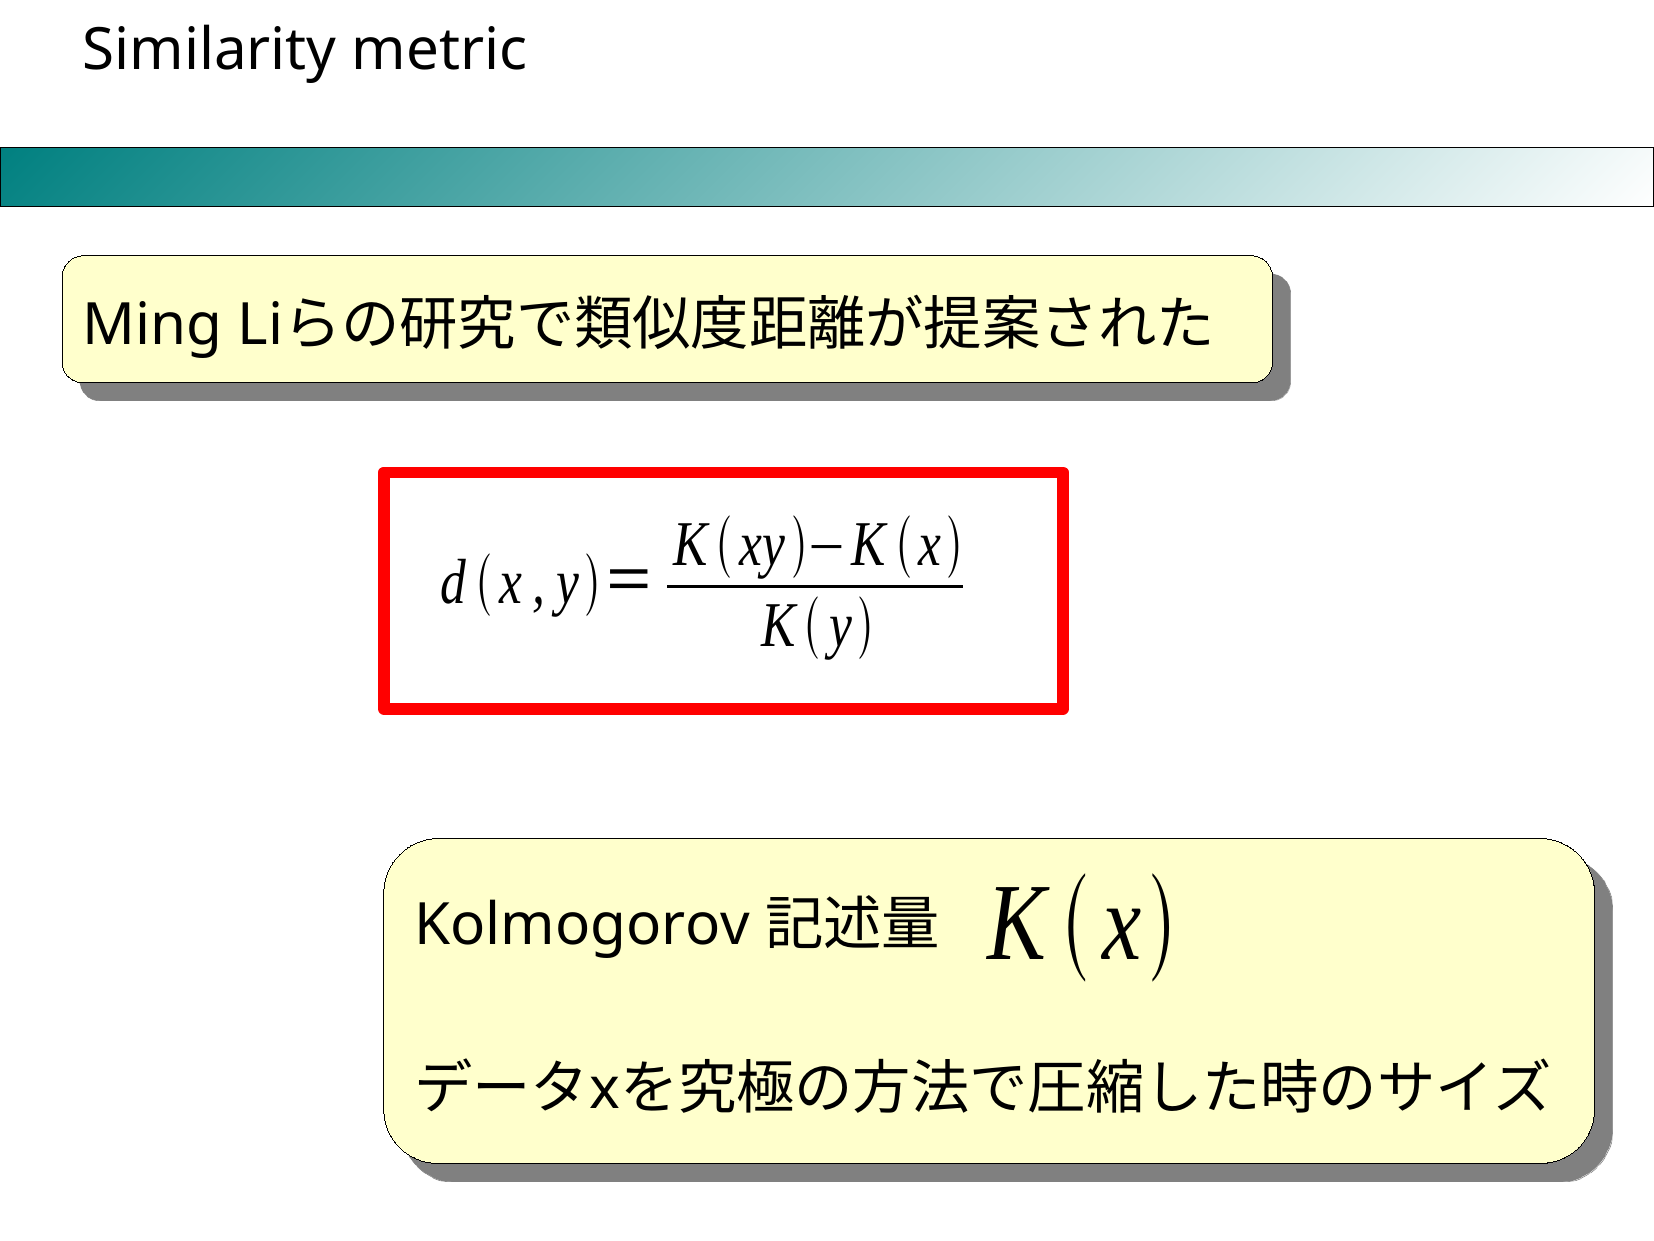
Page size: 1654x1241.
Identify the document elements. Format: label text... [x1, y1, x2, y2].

text_box Kolmogorov 記述量 データxを究極の方法で圧縮した時のサイズ [383, 838, 1595, 1164]
text_box Ming Liらの研究で類似度距離が提案された [62, 255, 1273, 383]
title Similarity metric [82, 26, 1571, 171]
chart [432, 507, 972, 663]
chart [974, 862, 1183, 988]
